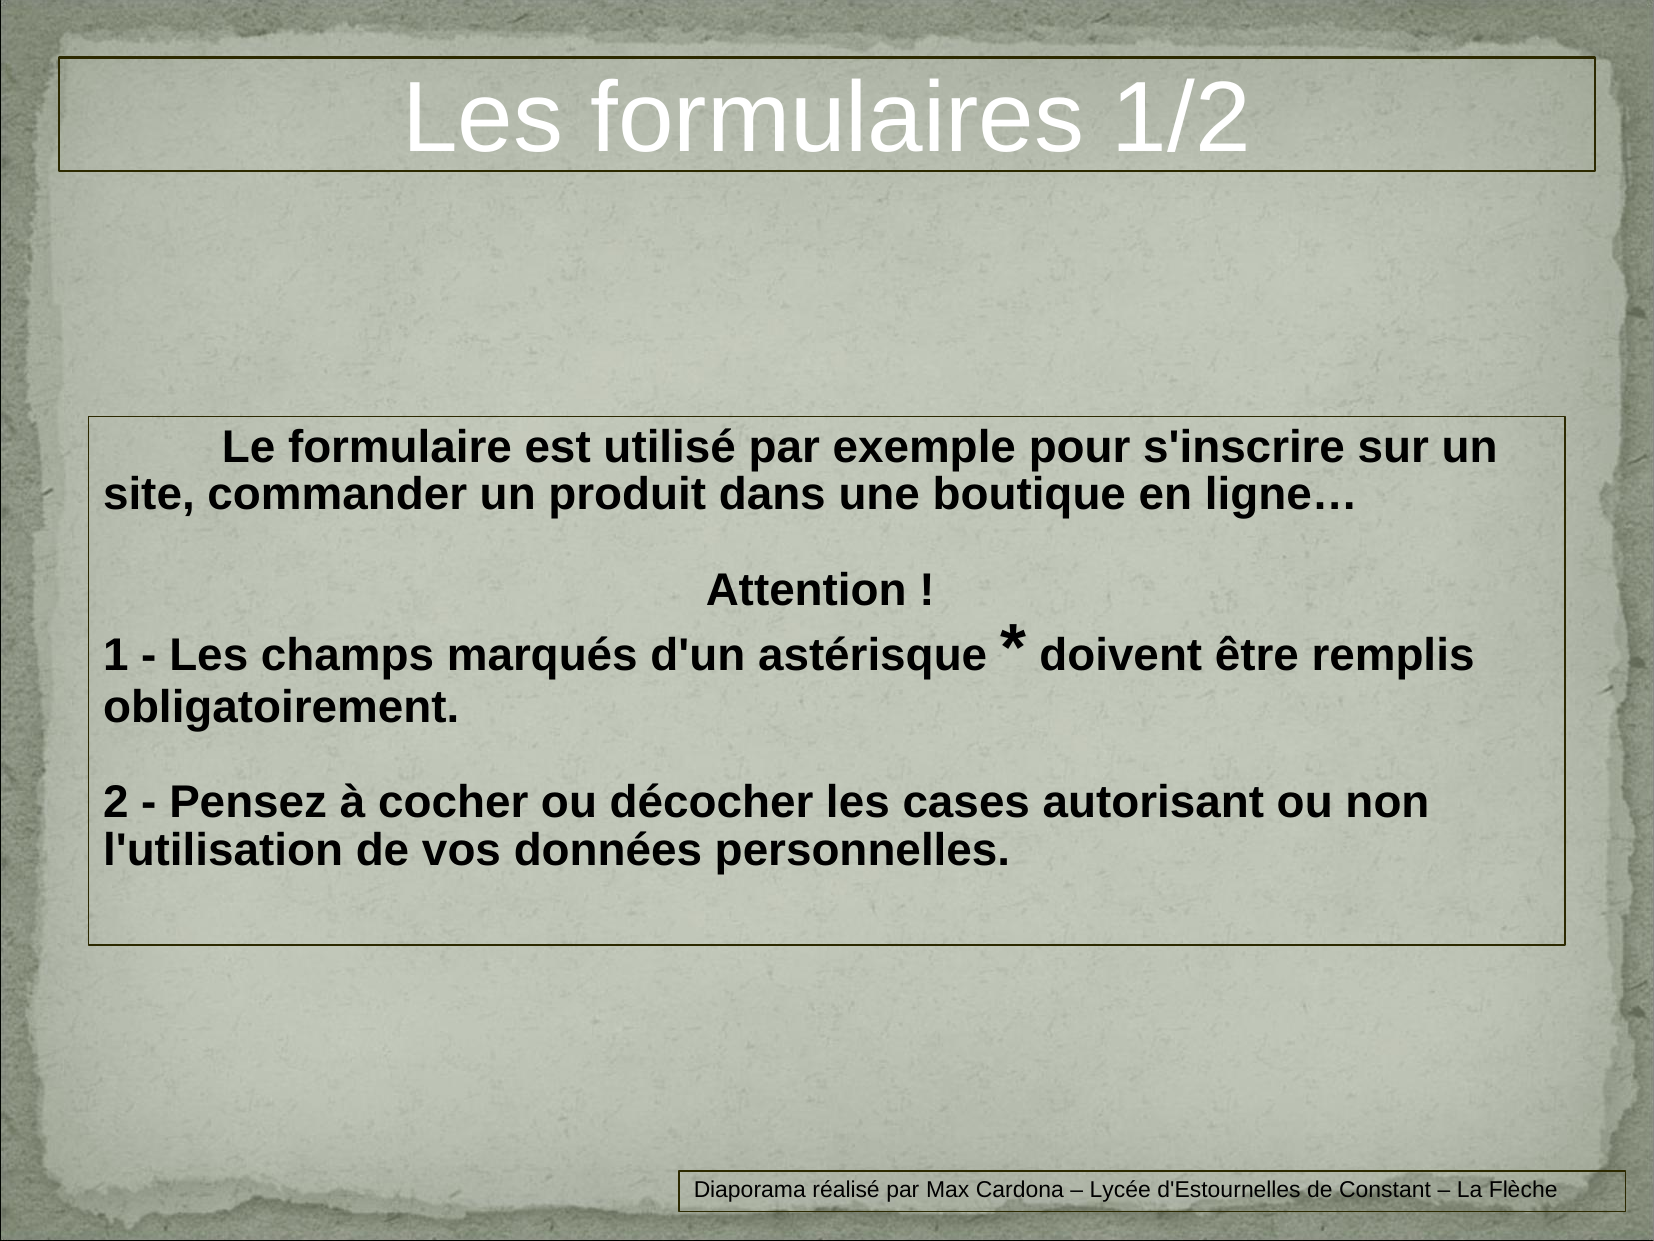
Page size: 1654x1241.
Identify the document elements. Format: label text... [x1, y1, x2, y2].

text_box Le formulaire est utilisé par exemple pour s'inscrire sur un site, commander un produit dans une boutique en ligne… Attention ! 1 - Les champs marqués d'un astérisque * doivent être remplis obligatoirement. 2 - Pensez à cocher ou décocher les cases autorisant ou non l'utilisation de vos données personnelles. [88, 416, 1565, 945]
picture [0, 0, 1654, 1241]
text_box Diaporama réalisé par Max Cardona – Lycée d'Estournelles de Constant – La Flèche [679, 1170, 1626, 1212]
text_box Les formulaires 1/2 [59, 57, 1595, 171]
